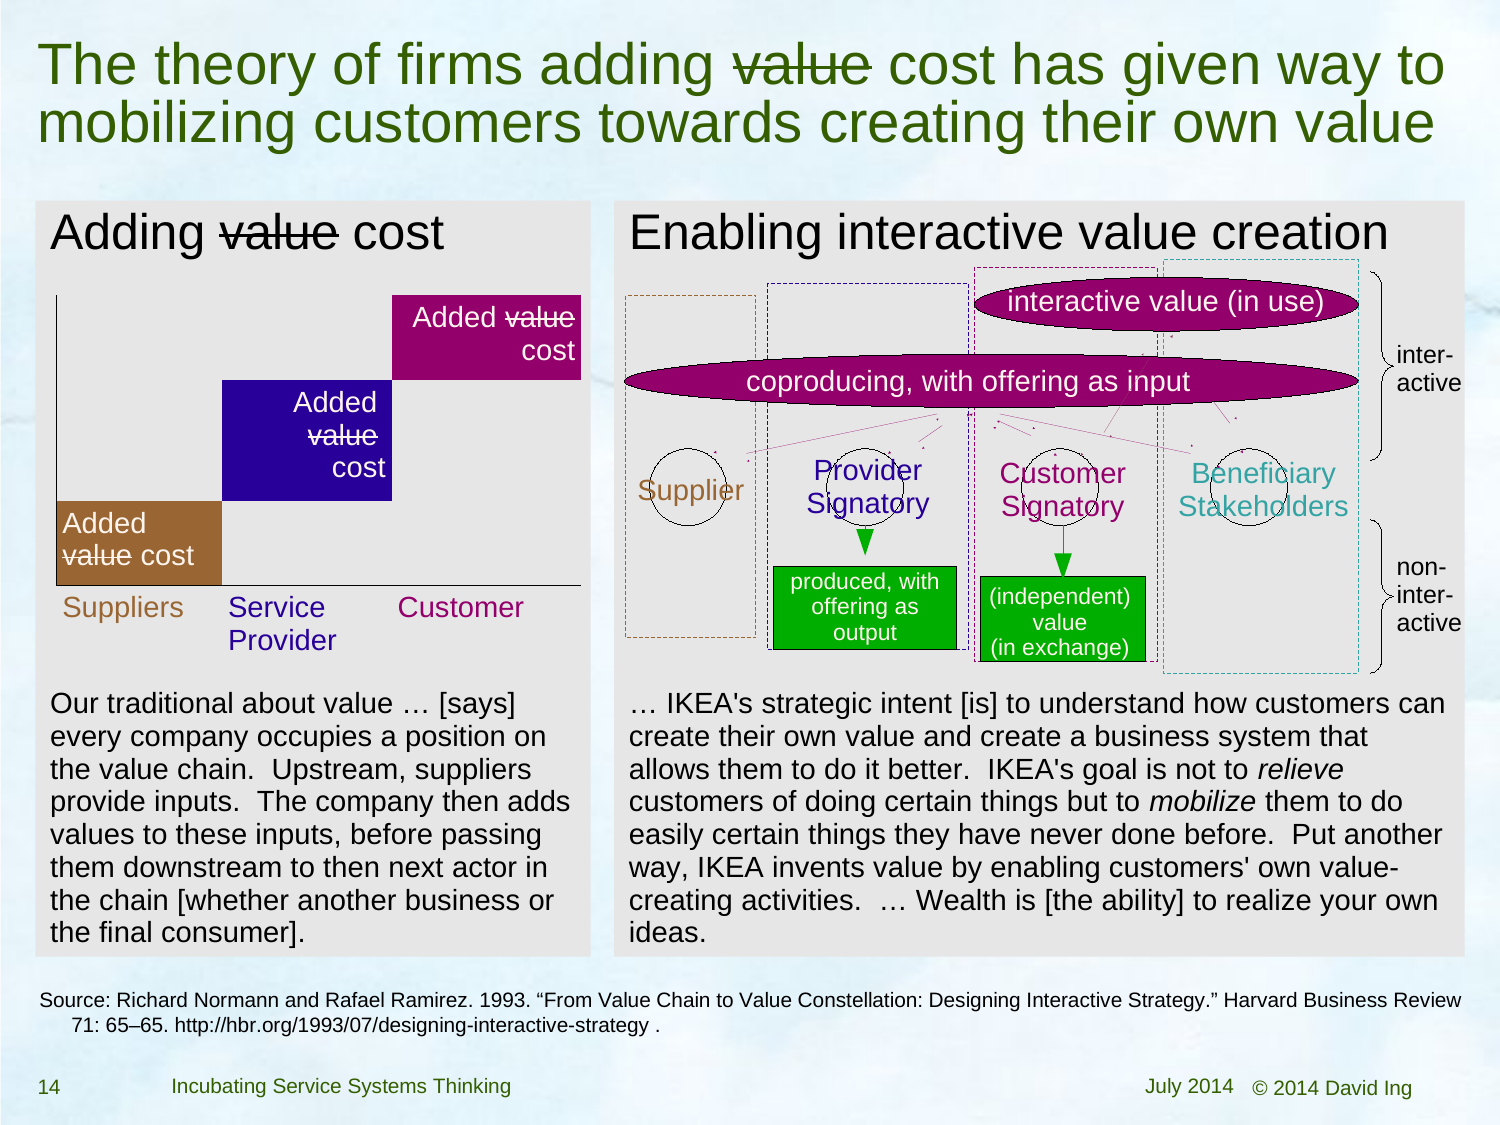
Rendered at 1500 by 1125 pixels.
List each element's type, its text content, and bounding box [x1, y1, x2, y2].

table_cell Customer [392, 586, 581, 670]
text_box Beneficiary Stakeholders [1163, 454, 1365, 526]
text_box [1276, 363, 1359, 398]
text_box Provider Signatory [779, 459, 957, 514]
text_box produced, with offering as output [773, 555, 957, 658]
text_box [624, 369, 661, 393]
table_cell Added value cost [57, 501, 222, 585]
table_cell Suppliers [56, 586, 222, 670]
text_box Enabling interactive value creation [614, 197, 1453, 277]
table_cell [57, 380, 222, 501]
table_cell Service Provider [222, 586, 392, 670]
text_box [1077, 328, 1256, 332]
text_box [1347, 295, 1359, 314]
table_cell [222, 501, 392, 585]
title The theory of firms adding value cost has given way to mobilizing customers towards creating their own value [37, 37, 1463, 176]
picture [0, 0, 1500, 1125]
table_header [222, 295, 392, 380]
text_box … IKEA's strategic intent [is] to understand how customers can create their own value and create a business system that allows them to do it better. IKEA's goal is not to relieve customers of doing certain things but to mobilize them to do easily certain things they have never done before. Put another way, IKEA invents value by enabling customers' own value-creating activities. … Wealth is [the ability] to realize your own ideas. [614, 200, 1465, 957]
text_box coproducing, with offering as input [661, 354, 1276, 408]
text_box Source: Richard Normann and Rafael Ramirez. 1993. “From Value Chain to Value Constellation: Designing Interactive Strategy.” Harvard Business Review 71: 65–65. http://hbr.org/1993/07/designing-interactive-strategy . [24, 979, 1495, 1066]
text_box inter-active [1381, 333, 1489, 402]
table_cell [392, 380, 581, 501]
table_cell [392, 501, 581, 585]
table_header [57, 295, 222, 380]
table_header Added value cost [392, 295, 581, 380]
text_box non-inter-active [1381, 545, 1489, 644]
text_box interactive value (in use) [986, 274, 1347, 328]
text_box Supplier [620, 460, 762, 520]
text_box Our traditional about value … [says] every company occupies a position on the value chain. Upstream, suppliers provide inputs. The company then adds values to these inputs, before passing them downstream to then next actor in the chain [whether another business or the final consumer]. [35, 277, 591, 957]
table_cell Added value cost [222, 380, 392, 501]
text_box (independent) value (in exchange) [974, 571, 1146, 674]
text_box Adding value cost [35, 197, 591, 277]
text_box [974, 295, 986, 314]
text_box Customer Signatory [980, 460, 1146, 520]
